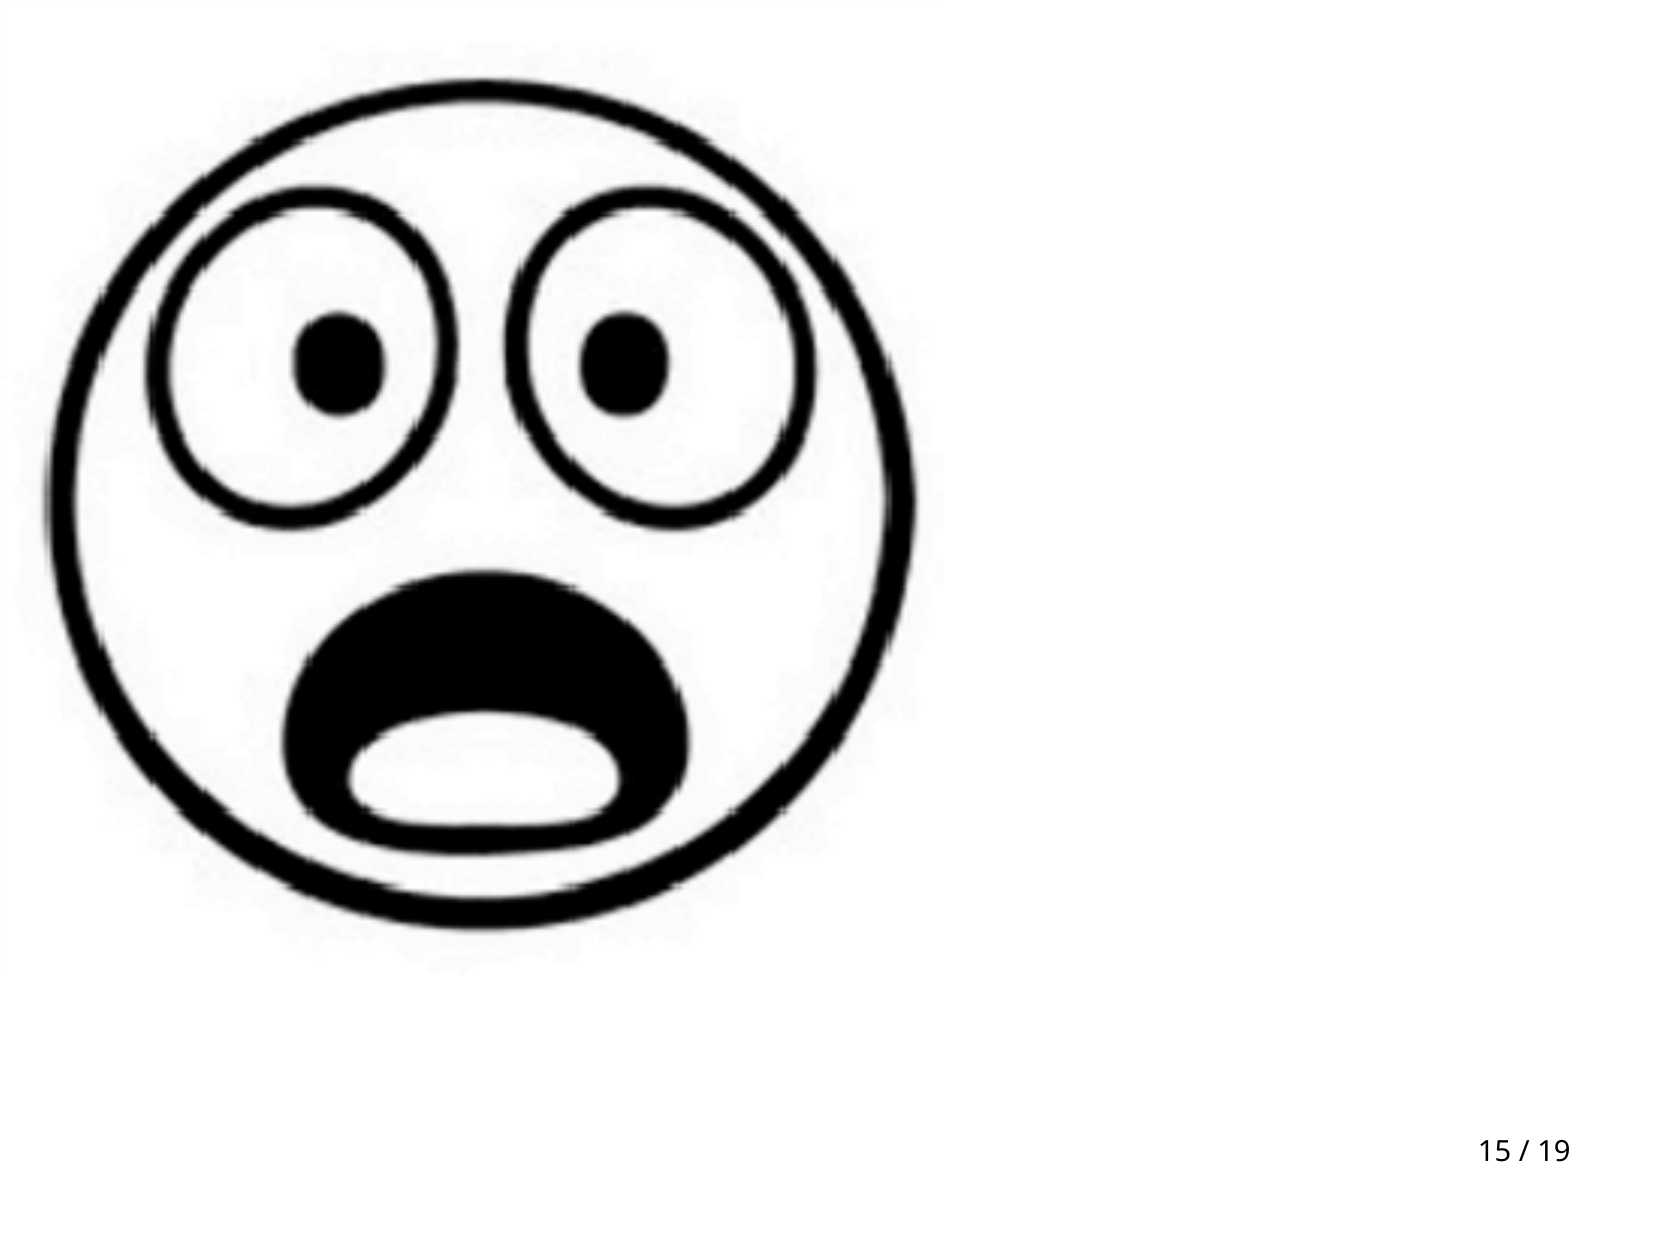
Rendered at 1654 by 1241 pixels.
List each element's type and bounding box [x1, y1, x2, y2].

picture [0, 1, 944, 976]
